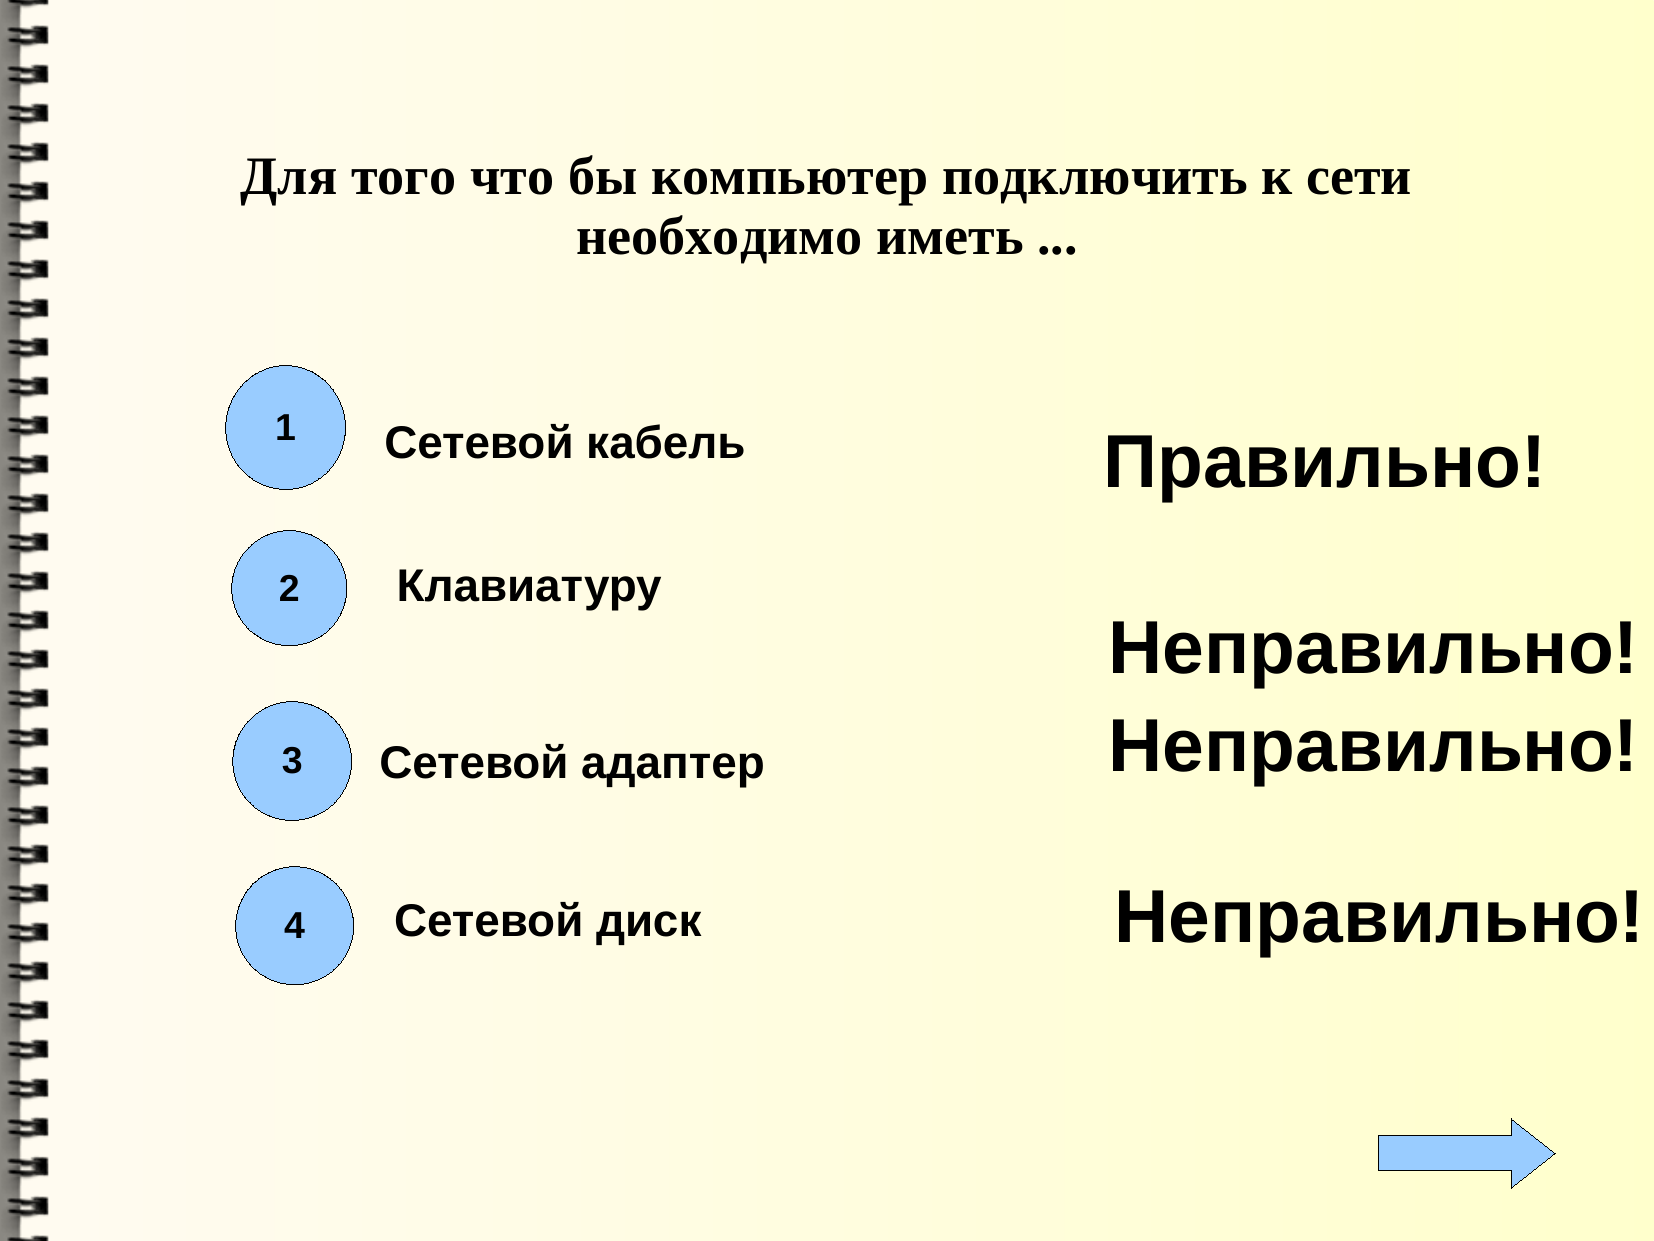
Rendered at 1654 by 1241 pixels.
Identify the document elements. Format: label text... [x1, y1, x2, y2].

title Для того что бы компьютер подключить к сети необходимо иметь ... [121, 102, 1534, 310]
text_box 4 [235, 866, 354, 985]
text_box 2 [231, 530, 347, 646]
text_box [1378, 1118, 1556, 1189]
text_box Сетевой диск [379, 887, 717, 982]
text_box Неправильно! [1093, 597, 1654, 696]
picture [0, 0, 1654, 1241]
text_box 3 [232, 701, 352, 821]
text_box Неправильно! [1093, 696, 1654, 796]
text_box Сетевой адаптер [364, 729, 779, 797]
text_box Сетевой кабель [369, 409, 760, 477]
text_box Правильно! [1088, 411, 1562, 511]
text_box Неправильно! [1099, 866, 1654, 966]
text_box 1 [225, 365, 346, 490]
text_box Клавиатуру [381, 553, 676, 621]
